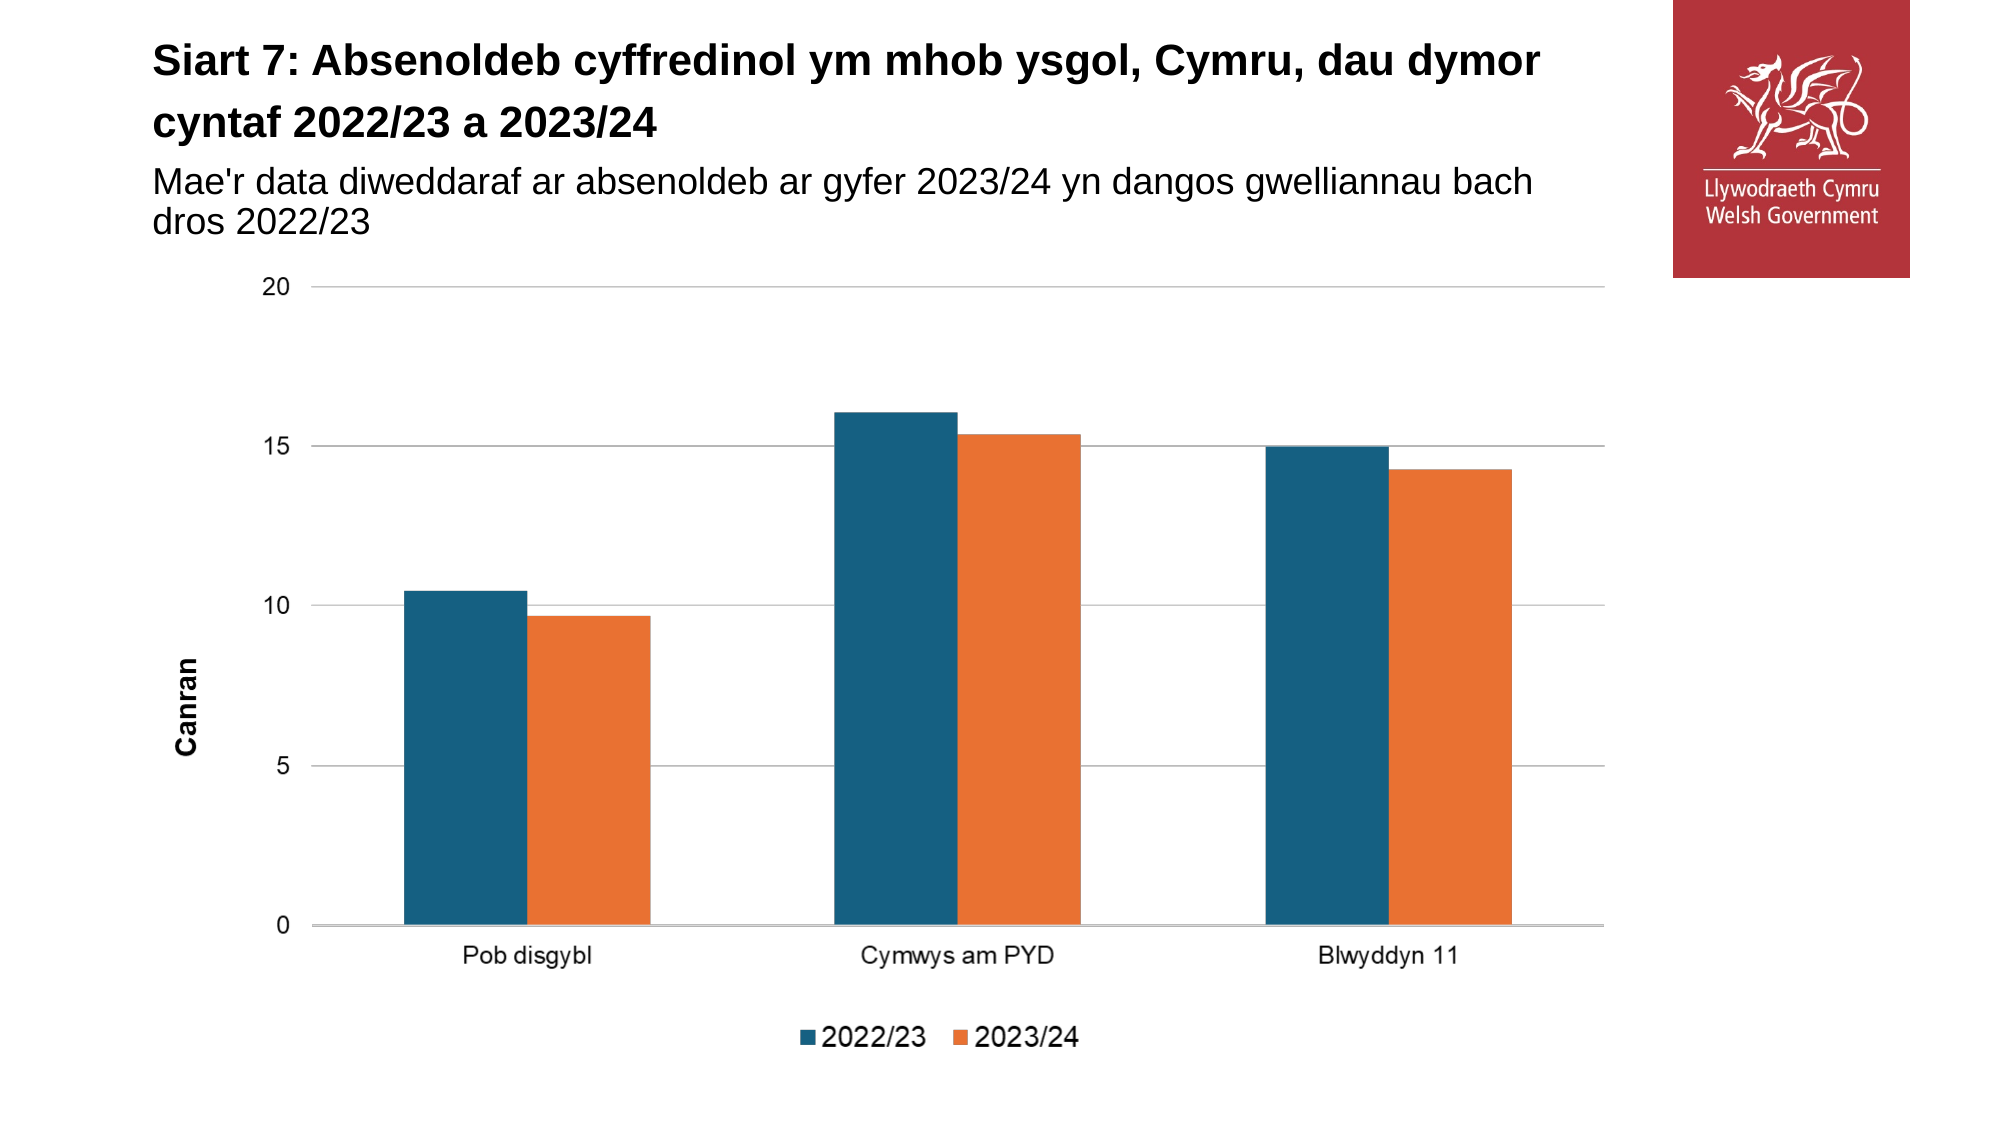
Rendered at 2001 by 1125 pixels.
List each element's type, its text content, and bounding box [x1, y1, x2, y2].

picture [119, 219, 1731, 1099]
subtitle Mae'r data diweddaraf ar absenoldeb ar gyfer 2023/24 yn dangos gwelliannau bach dros 2022/23 [137, 155, 1570, 426]
title Siart 7: Absenoldeb cyffredinol ym mhob ysgol, Cymru, dau dymor cyntaf 2022/23 a 2023/24 [137, 0, 1570, 155]
